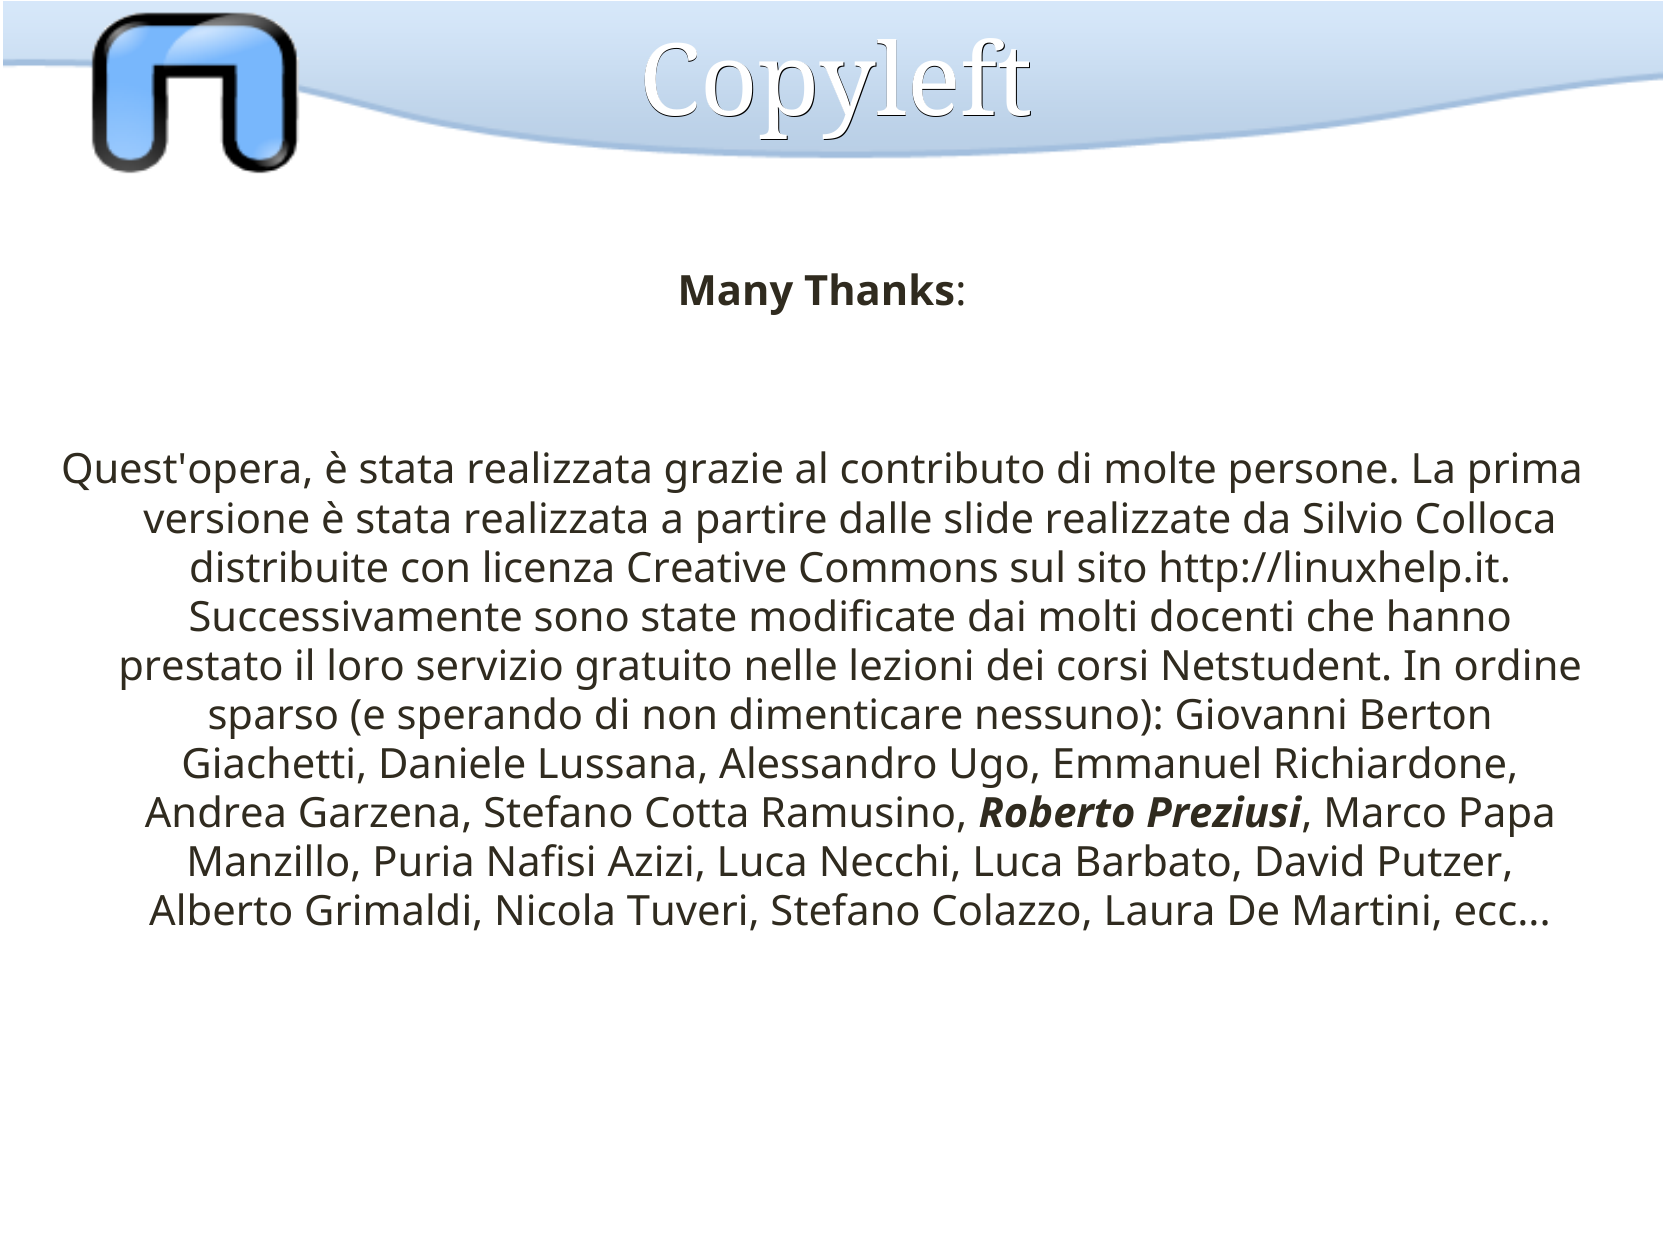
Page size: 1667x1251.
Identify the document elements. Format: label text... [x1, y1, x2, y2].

list Many Thanks: Quest'opera, è stata realizzata grazie al contributo di molte persone. La prima versione è stata realizzata a partire dalle slide realizzate da Silvio Colloca distribuite con licenza Creative Commons sul sito http://linuxhelp.it. Successivamente sono state modificate dai molti docenti che hanno prestato il loro servizio gratuito nelle lezioni dei corsi Netstudent. In ordine sparso (e sperando di non dimenticare nessuno): Giovanni Berton Giachetti, Daniele Lussana, Alessandro Ugo, Emmanuel Richiardone, Andrea Garzena, Stefano Cotta Ramusino, Roberto Preziusi, Marco Papa Manzillo, Puria Nafisi Azizi, Luca Necchi, Luca Barbato, David Putzer, Alberto Grimaldi, Nicola Tuveri, Stefano Colazzo, Laura De Martini, ecc... [50, 258, 1595, 1057]
text_box Copyleft [442, 0, 1575, 145]
picture [0, 0, 1667, 1251]
